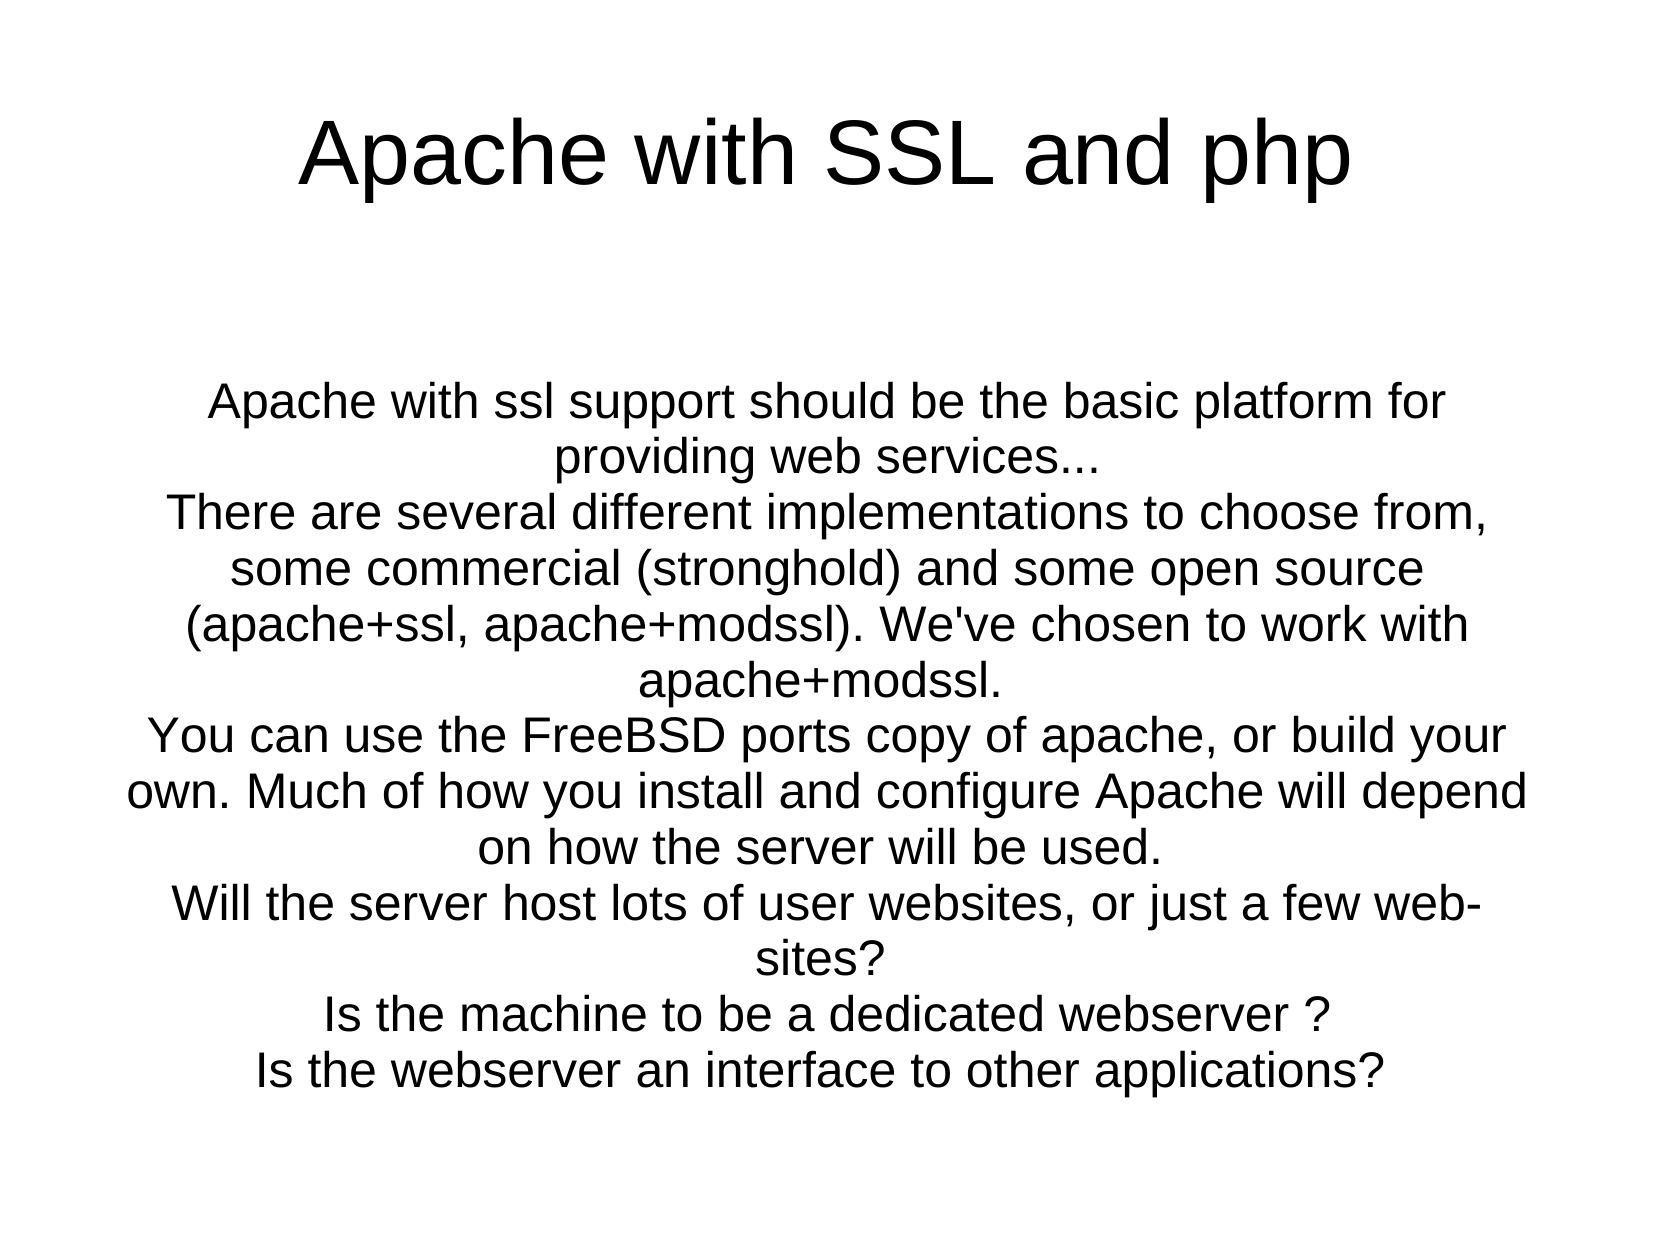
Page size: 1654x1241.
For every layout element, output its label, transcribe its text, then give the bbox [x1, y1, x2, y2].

subtitle Apache with ssl support should be the basic platform for providing web services... There are several different implementations to choose from, some commercial (stronghold) and some open source (apache+ssl, apache+modssl). We've chosen to work with apache+modssl. You can use the FreeBSD ports copy of apache, or build your own. Much of how you install and configure Apache will depend on how the server will be used. Will the server host lots of user websites, or just a few web-sites? Is the machine to be a dedicated webserver ? Is the webserver an interface to other applications? [121, 344, 1534, 1127]
title Apache with SSL and php [82, 49, 1571, 257]
